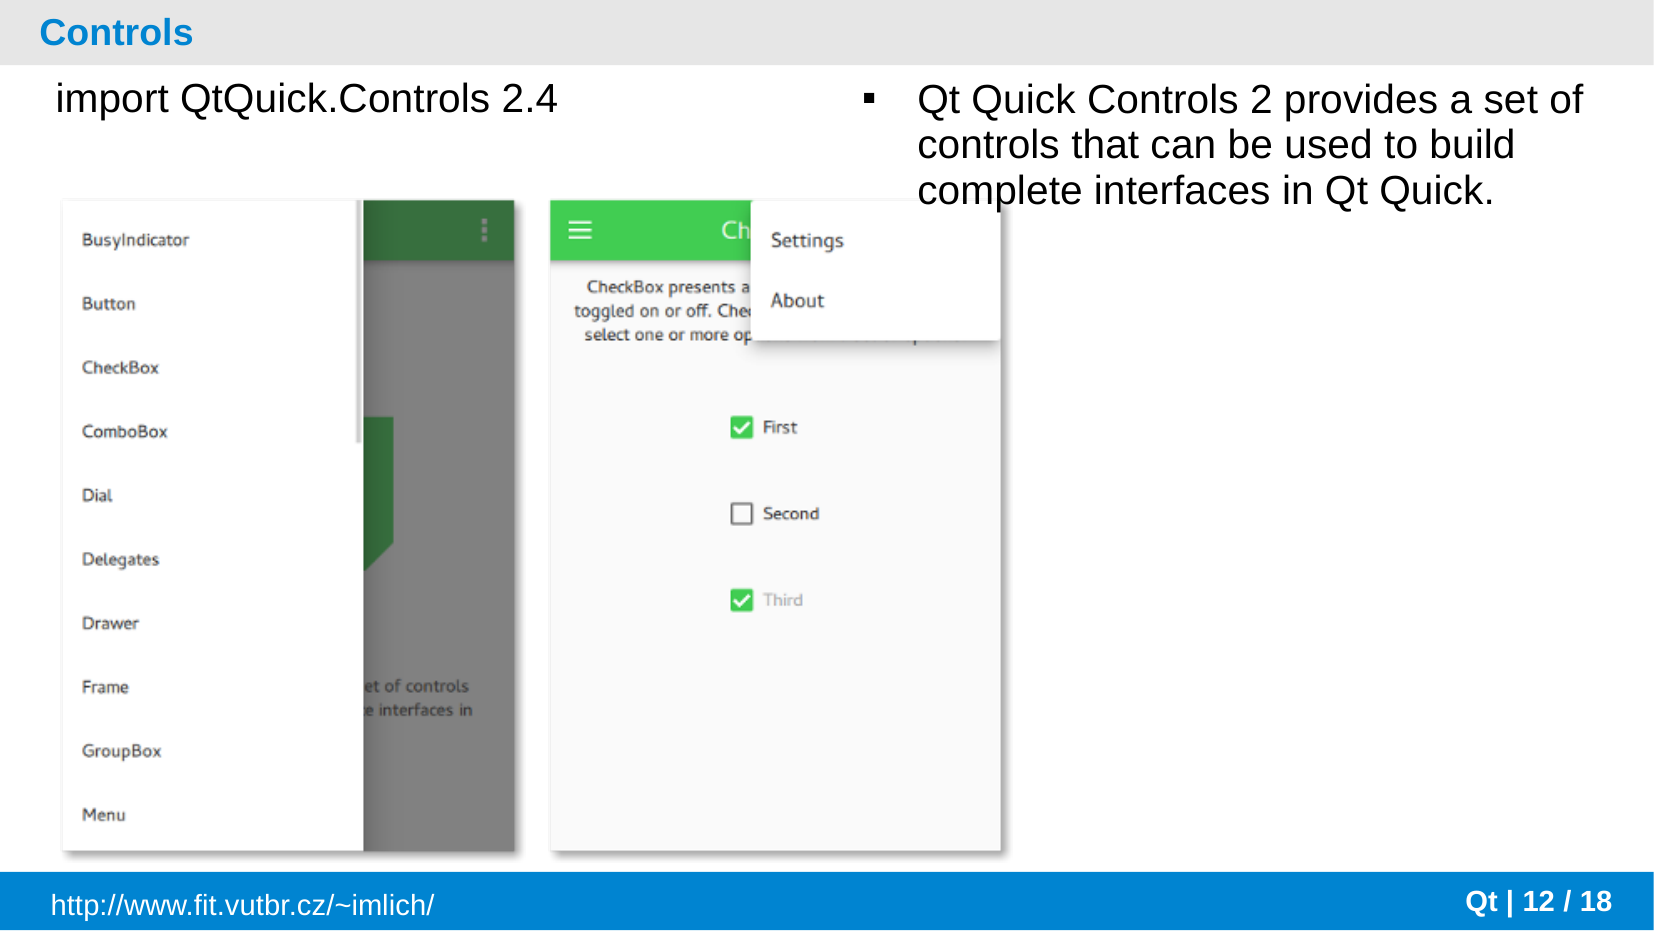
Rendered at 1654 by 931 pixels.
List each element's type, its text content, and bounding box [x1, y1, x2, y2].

picture [56, 194, 526, 863]
list import QtQuick.Controls 2.4 [55, 75, 826, 559]
picture [544, 194, 1013, 863]
list Qt Quick Controls 2 provides a set of controls that can be used to build complete interfaces in Qt Quick. [846, 76, 1616, 616]
title Controls [39, 4, 1615, 61]
